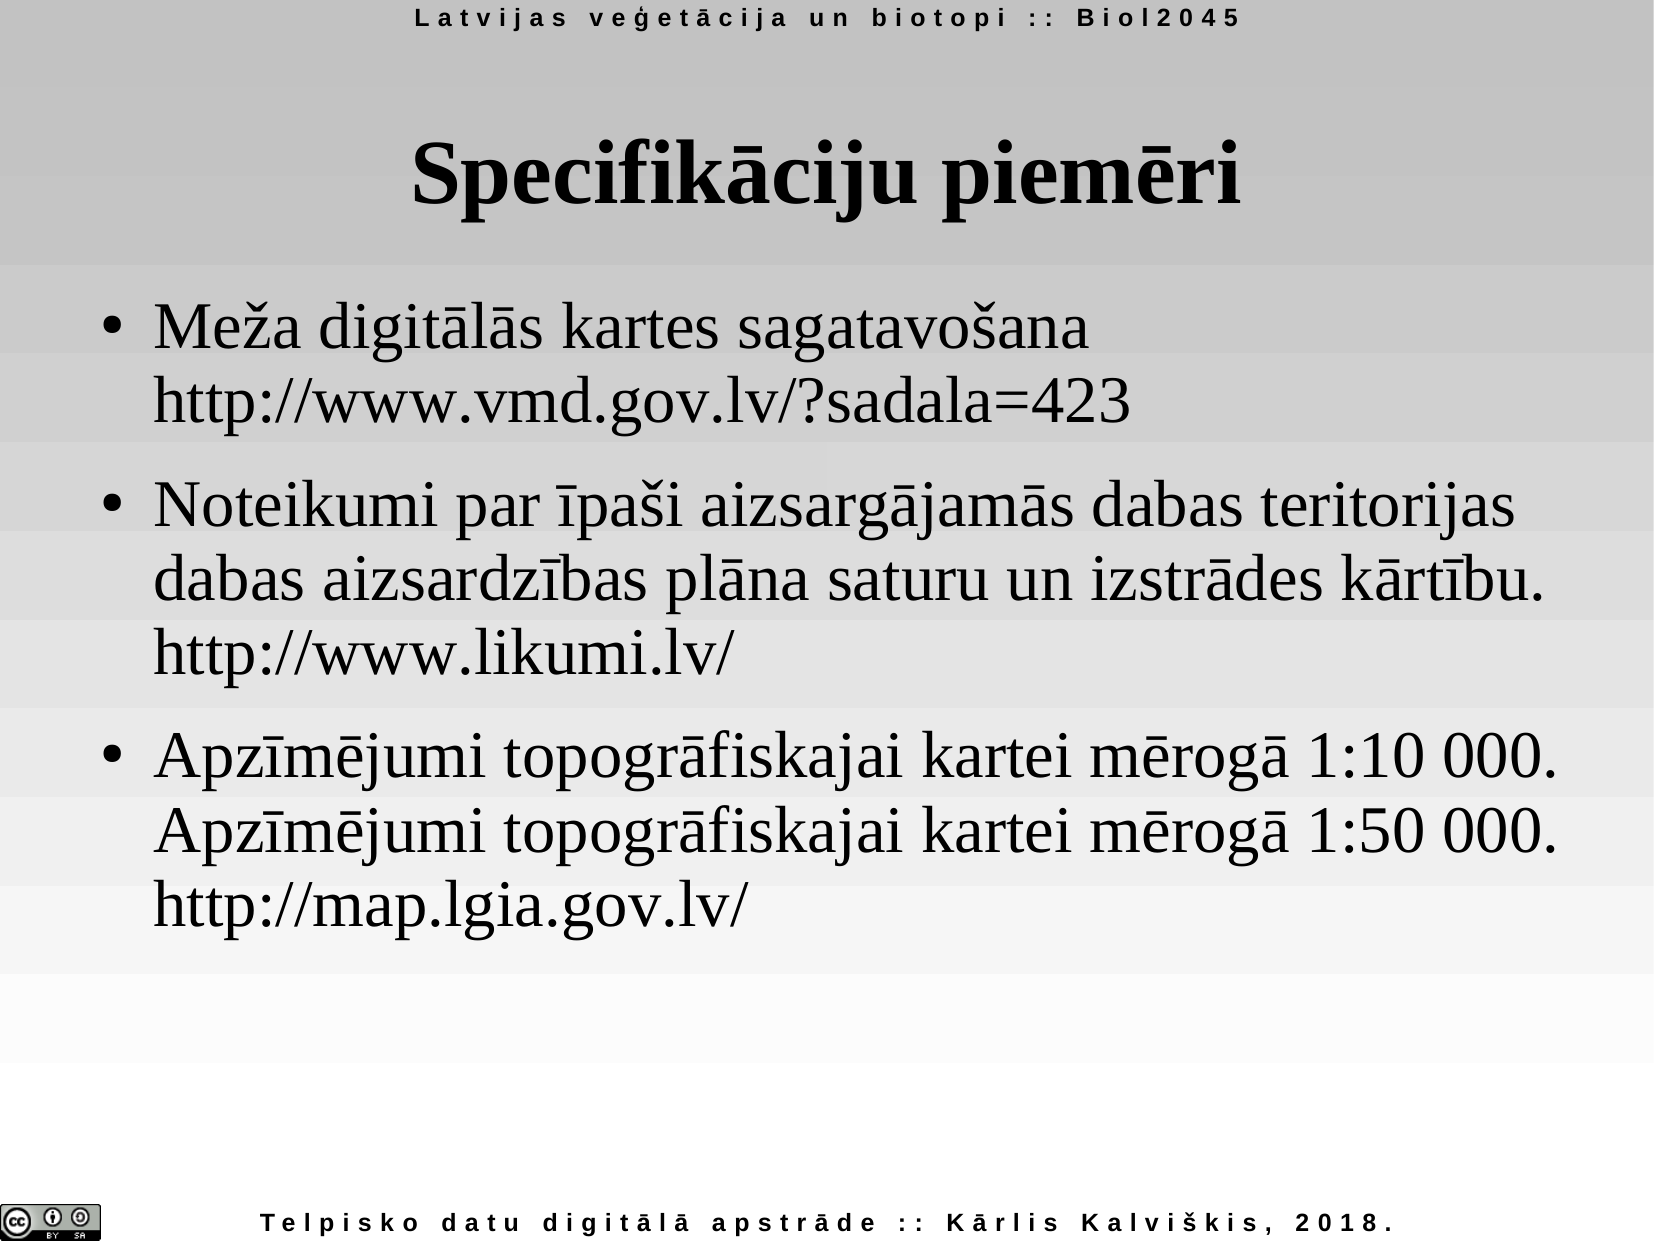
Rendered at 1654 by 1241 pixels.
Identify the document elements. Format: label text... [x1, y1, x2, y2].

picture [0, 0, 1654, 1241]
list Meža digitālās kartes sagatavošana http://www.vmd.gov.lv/?sadala=423 Noteikumi par īpaši aizsargājamās dabas teritorijas dabas aizsardzības plāna saturu un izstrādes kārtību. http://www.likumi.lv/ Apzīmējumi topogrāfiskajai kartei mērogā 1:10 000. Apzīmējumi topogrāfiskajai kartei mērogā 1:50 000. http://map.lgia.gov.lv/ [82, 289, 1571, 1098]
title Specifikāciju piemēri [29, 49, 1625, 296]
